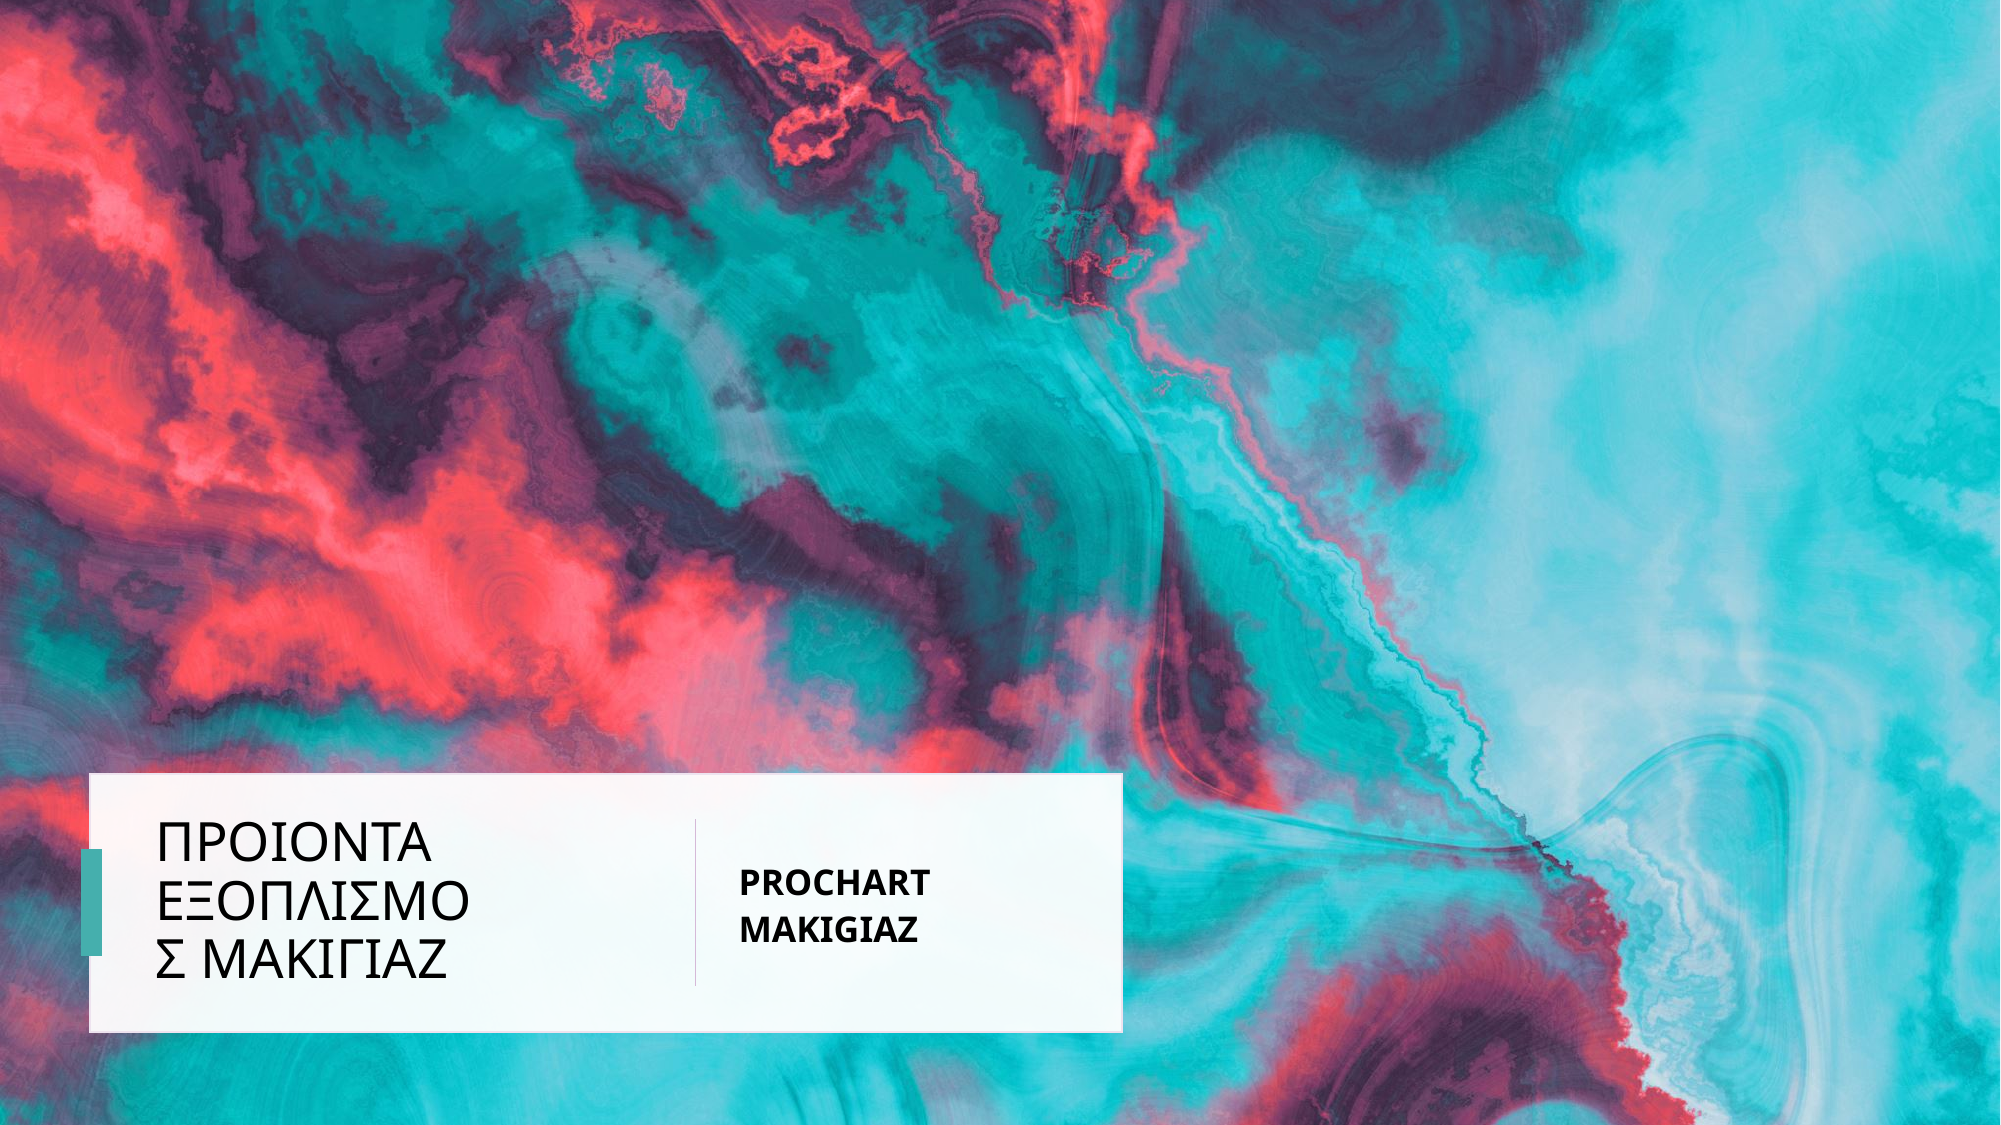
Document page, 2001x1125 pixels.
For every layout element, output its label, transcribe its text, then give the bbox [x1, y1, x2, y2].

subtitle PROCHART MAKIGIAZ [723, 805, 956, 1000]
title ΠΡΟΙΟΝΤΑ ΕΞΟΠΛΙΣΜΟΣ ΜΑΚΙΓΙΑΖ [140, 805, 487, 1000]
text_box [81, 774, 1122, 1032]
picture [0, 0, 2000, 1125]
